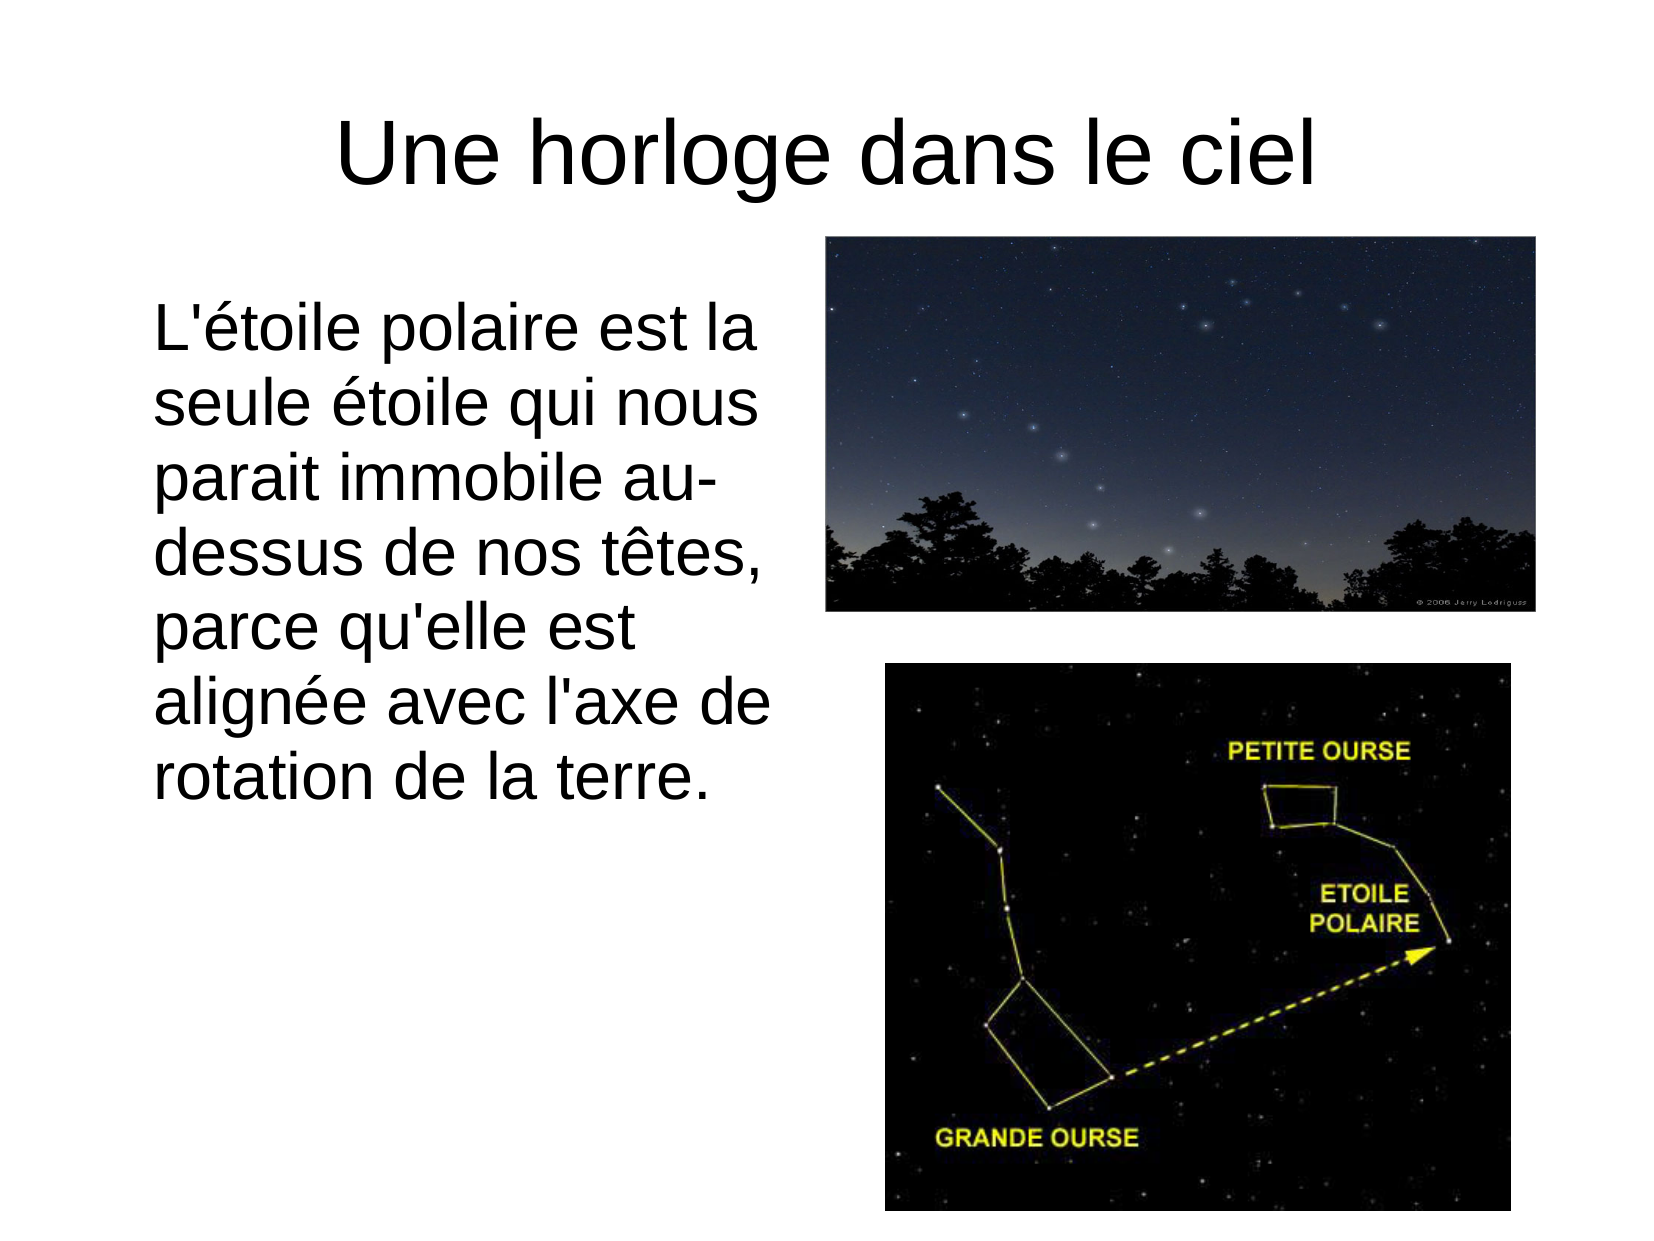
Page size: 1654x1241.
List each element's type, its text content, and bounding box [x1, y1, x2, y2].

list L'étoile polaire est la seule étoile qui nous parait immobile au-dessus de nos têtes, parce qu'elle est alignée avec l'axe de rotation de la terre. [82, 290, 809, 1109]
title Une horloge dans le ciel [82, 49, 1571, 257]
picture [885, 663, 1511, 1211]
picture [825, 236, 1536, 612]
